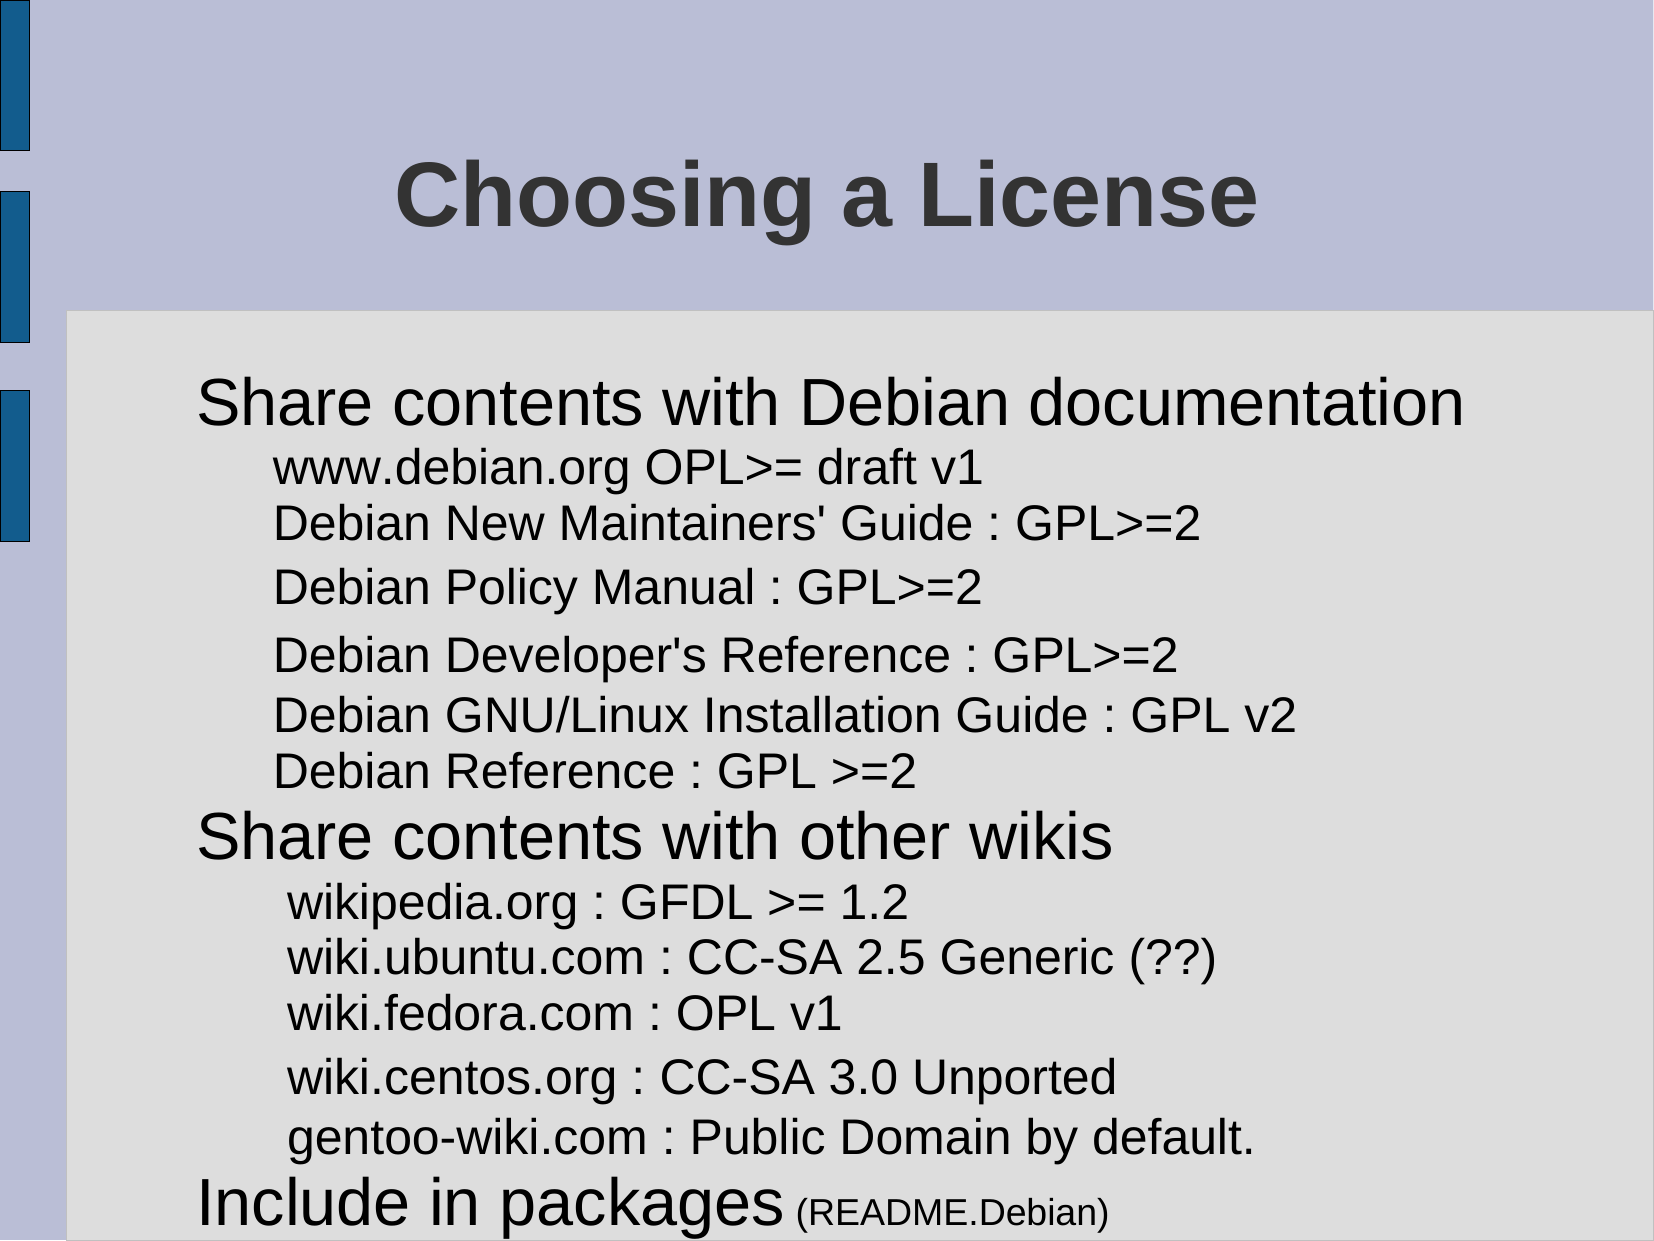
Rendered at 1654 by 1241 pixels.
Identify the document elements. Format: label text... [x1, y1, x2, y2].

title Choosing a License [121, 91, 1534, 299]
list Share contents with Debian documentation www.debian.org OPL>= draft v1 Debian New Maintainers' Guide : GPL>=2 Debian Policy Manual﻿ : GPL>=2 Debian Developer's Reference﻿ : GPL>=2 Debian GNU/Linux Installation Guide : GPL v2 Debian Reference : GPL >=2 Share contents with other wikis wikipedia.org : GFDL >= 1.2 wiki.ubuntu.com : CC-SA 2.5 Generic (??) wiki.fedora.com : OPL v1 wiki.centos.org : ﻿CC-SA 3.0 Unported gentoo-wiki.com : Public Domain by default. Include in packages (README.Debian) [178, 364, 1570, 1210]
